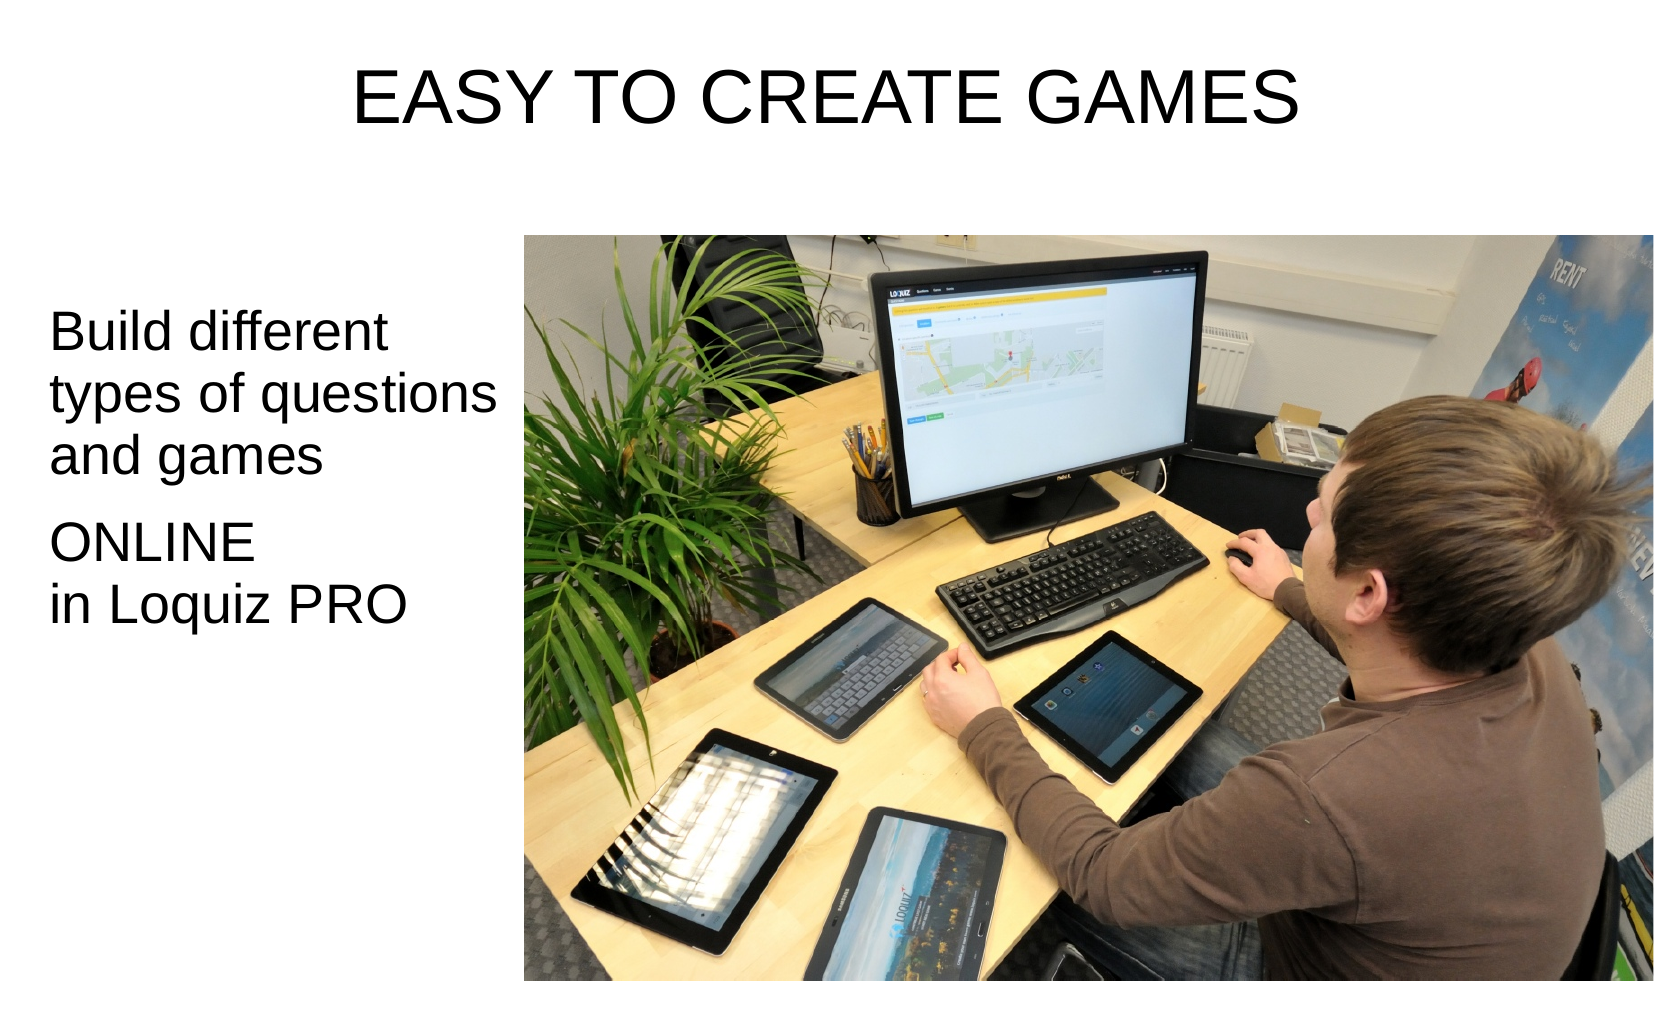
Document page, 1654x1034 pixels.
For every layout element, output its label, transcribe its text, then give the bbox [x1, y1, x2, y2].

picture [524, 235, 1654, 981]
list Build different types of questions and games ONLINE in Loquiz PRO [49, 299, 510, 894]
title EASY TO CREATE GAMES [82, 41, 1571, 154]
